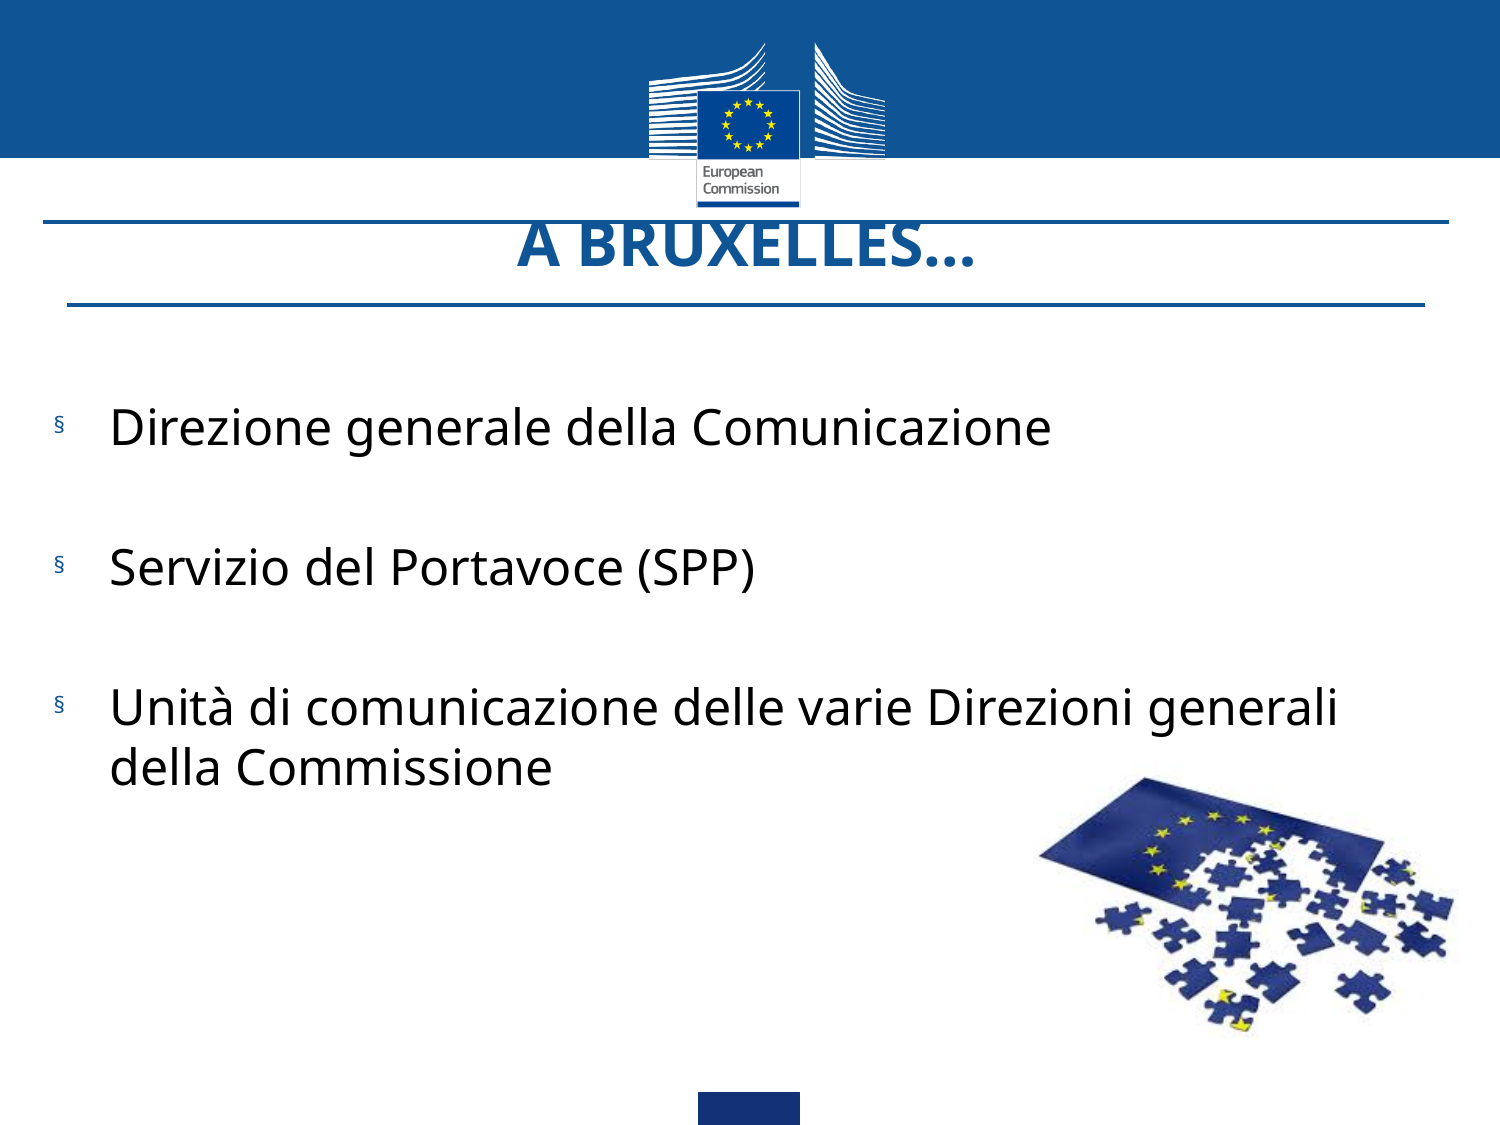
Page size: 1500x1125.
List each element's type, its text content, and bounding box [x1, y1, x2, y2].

picture [1033, 763, 1468, 1047]
title A BRUXELLES… [43, 224, 1394, 350]
picture [649, 42, 885, 196]
title A BRUXELLES… [43, 196, 1394, 220]
text_box Direzione generale della Comunicazione Servizio del Portavoce (SPP) Unità di comunicazione delle varie Direzioni generali della Commissione [38, 387, 1389, 976]
